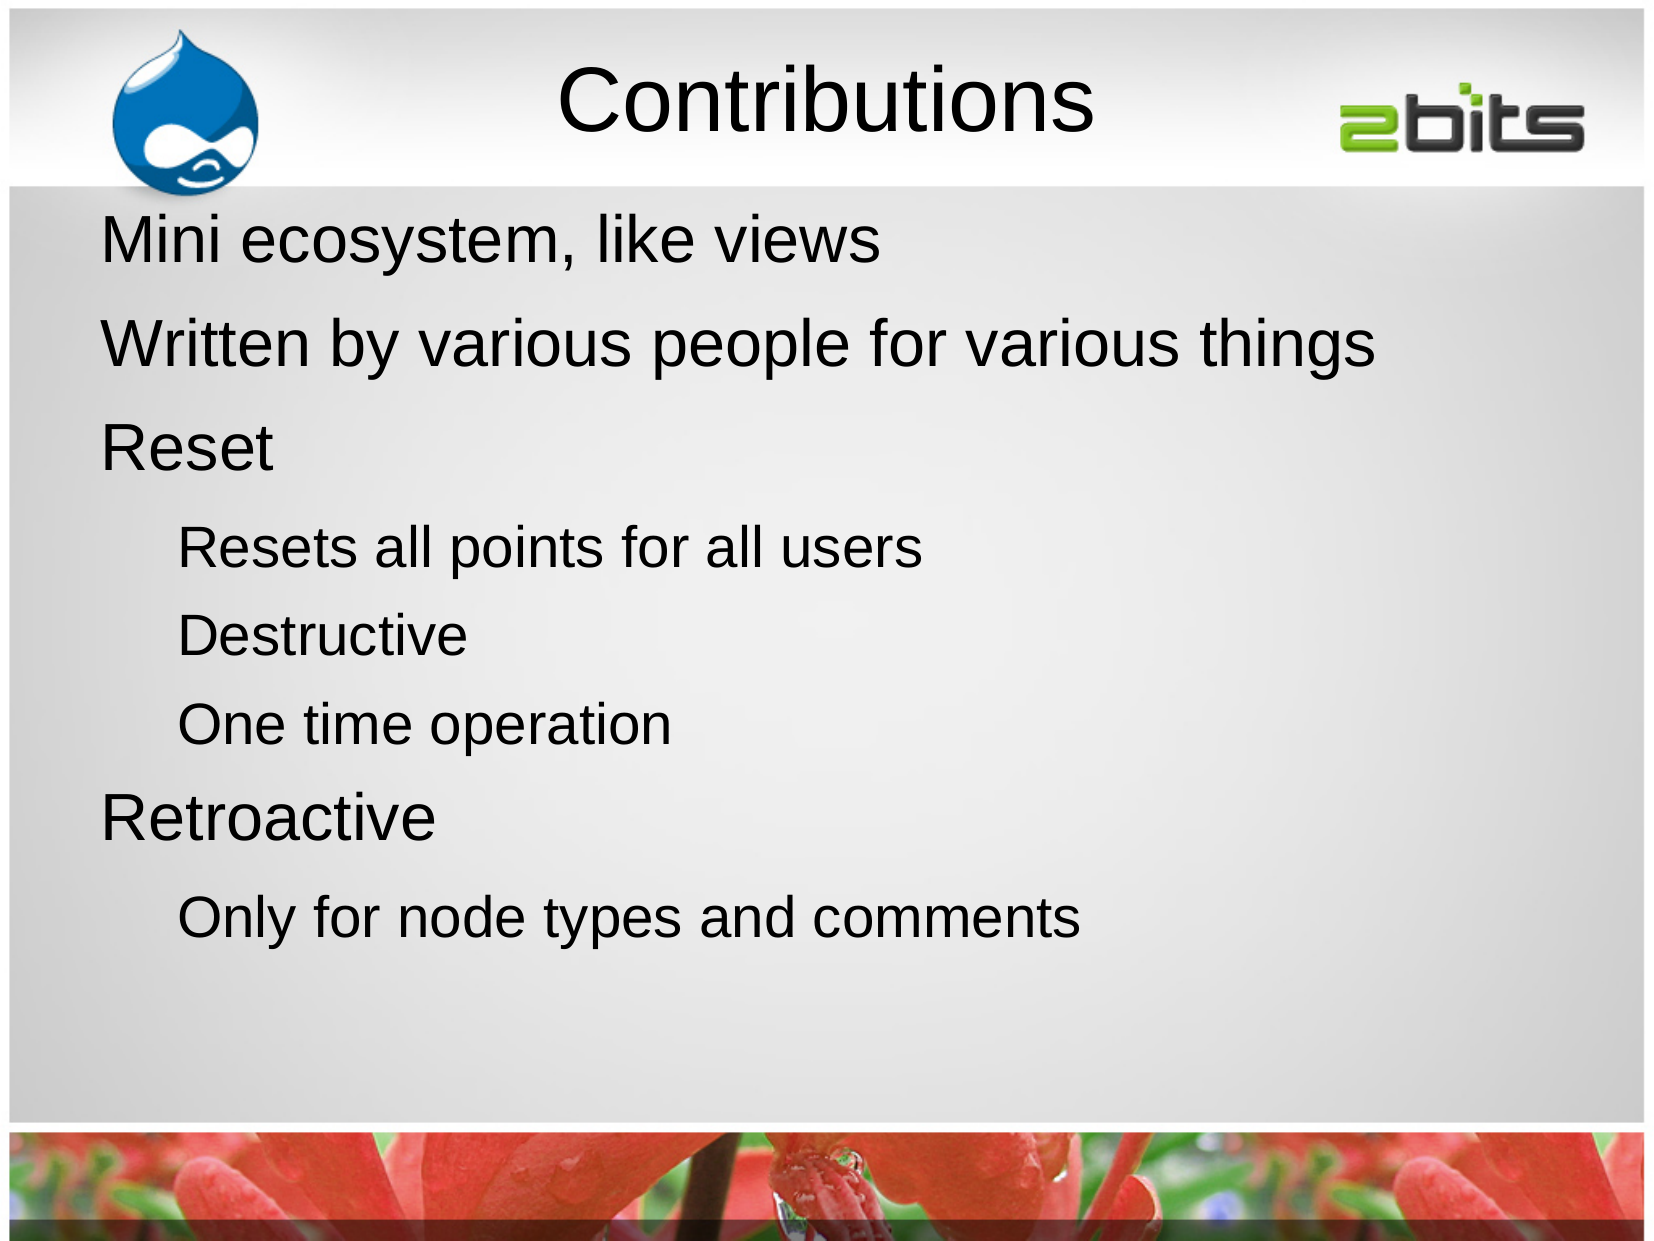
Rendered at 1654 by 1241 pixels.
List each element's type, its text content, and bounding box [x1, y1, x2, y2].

title Contributions [82, 3, 1571, 196]
picture [0, 0, 1654, 1241]
list Mini ecosystem, like views Written by various people for various things Reset Resets all points for all users Destructive One time operation Retroactive Only for node types and comments [82, 201, 1571, 1134]
